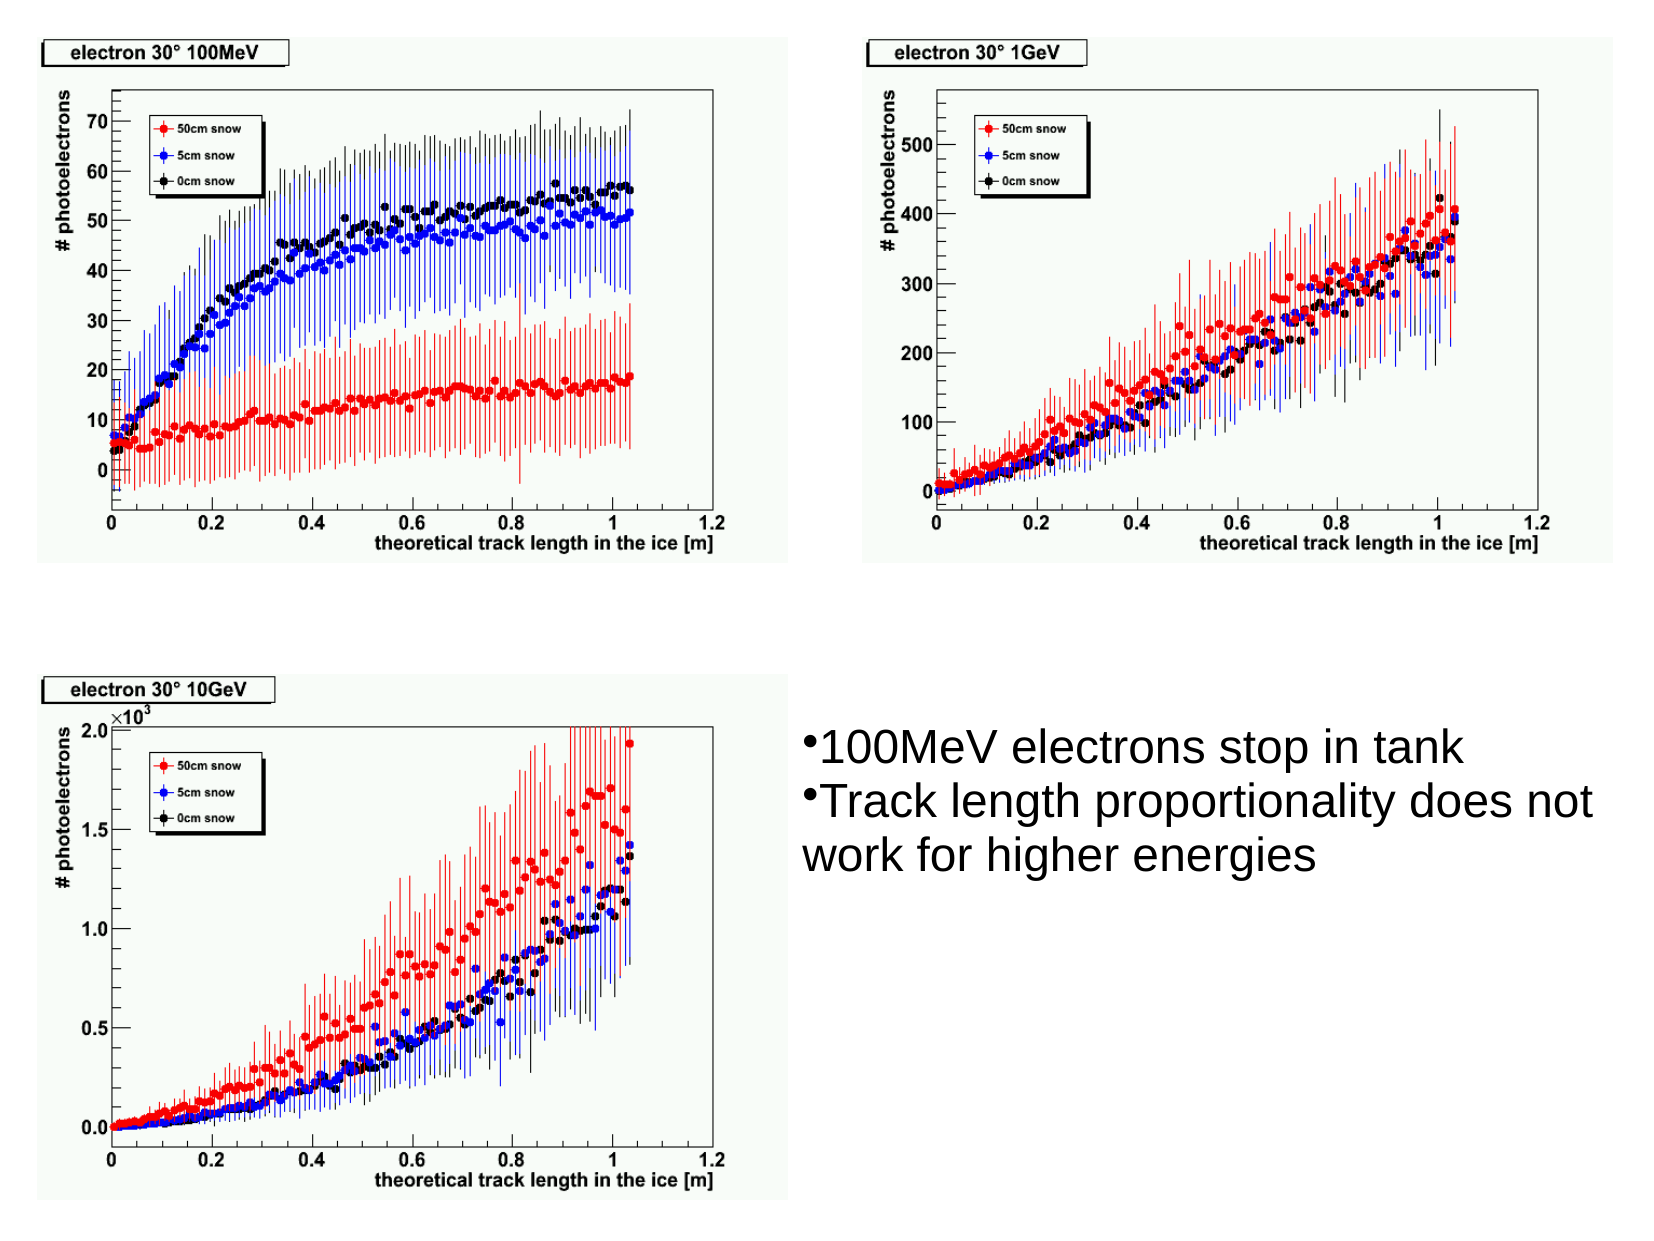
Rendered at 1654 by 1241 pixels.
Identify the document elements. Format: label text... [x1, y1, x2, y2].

picture [862, 37, 1613, 563]
text_box 100MeV electrons stop in tank Track length proportionality does not work for higher energies [787, 712, 1613, 1126]
picture [37, 674, 788, 1201]
picture [37, 37, 788, 563]
